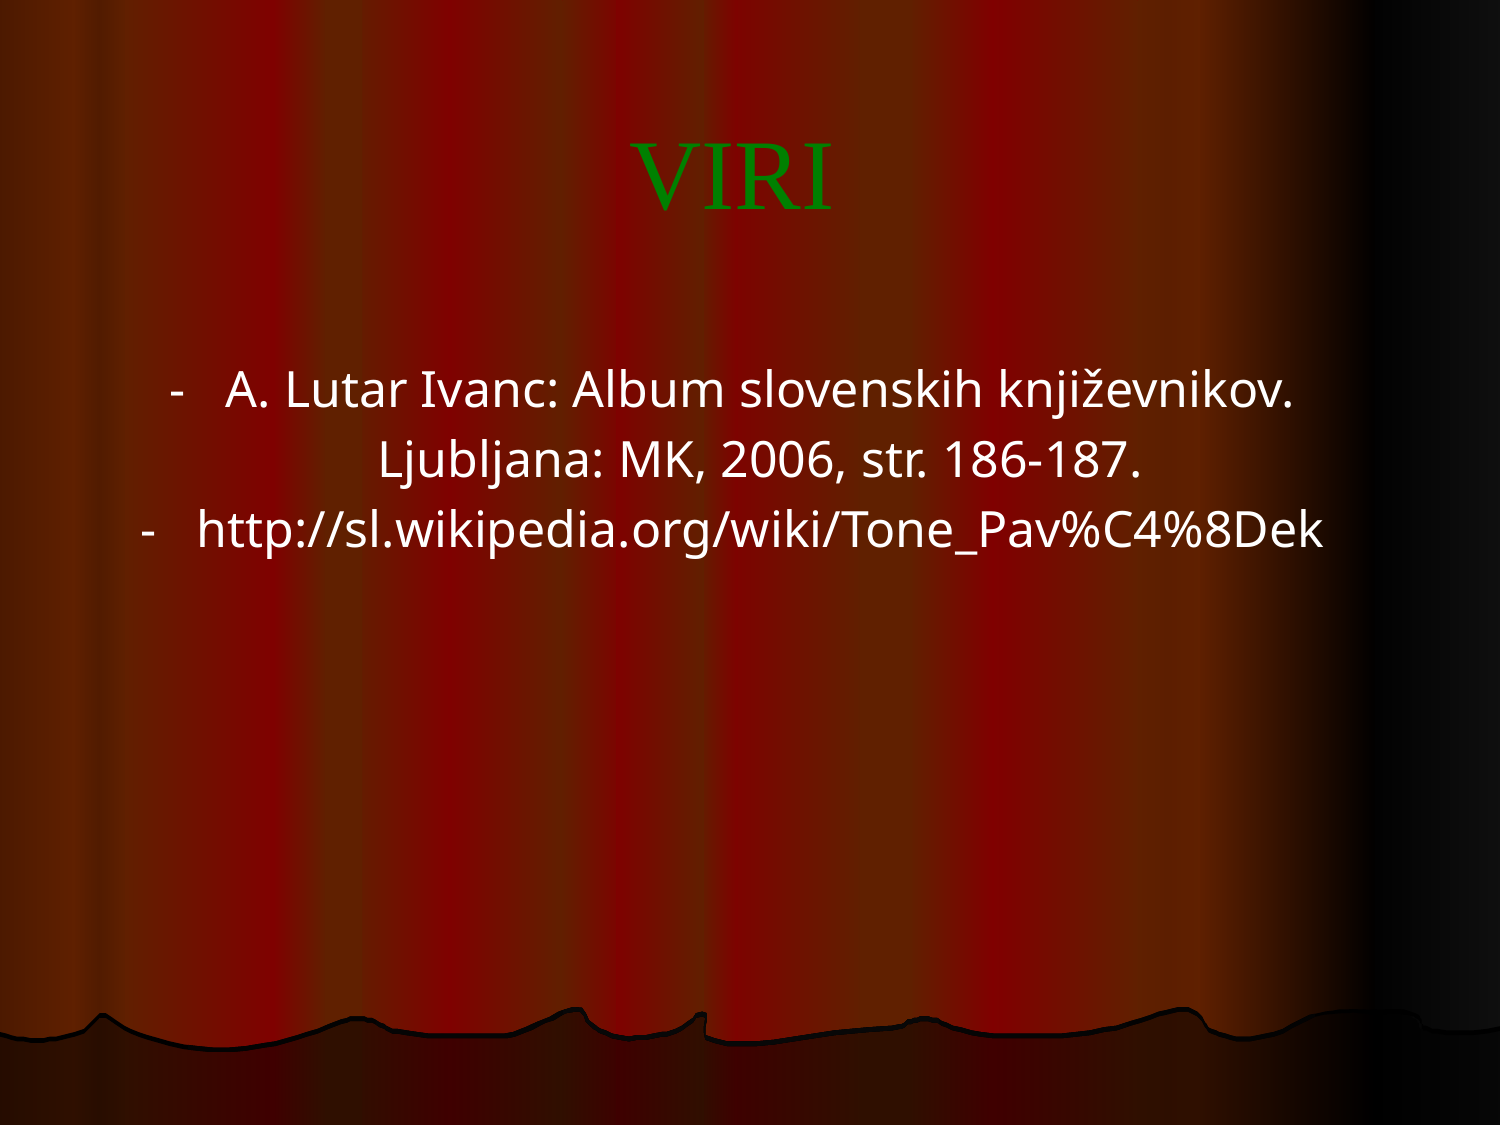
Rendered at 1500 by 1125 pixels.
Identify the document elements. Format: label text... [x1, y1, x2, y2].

list - A. Lutar Ivanc: Album slovenskih književnikov. Ljubljana: MK, 2006, str. 186-187. - http://sl.wikipedia.org/wiki/Tone_Pav%C4%8Dek [64, 350, 1400, 622]
text_box VIRI [560, 101, 904, 244]
